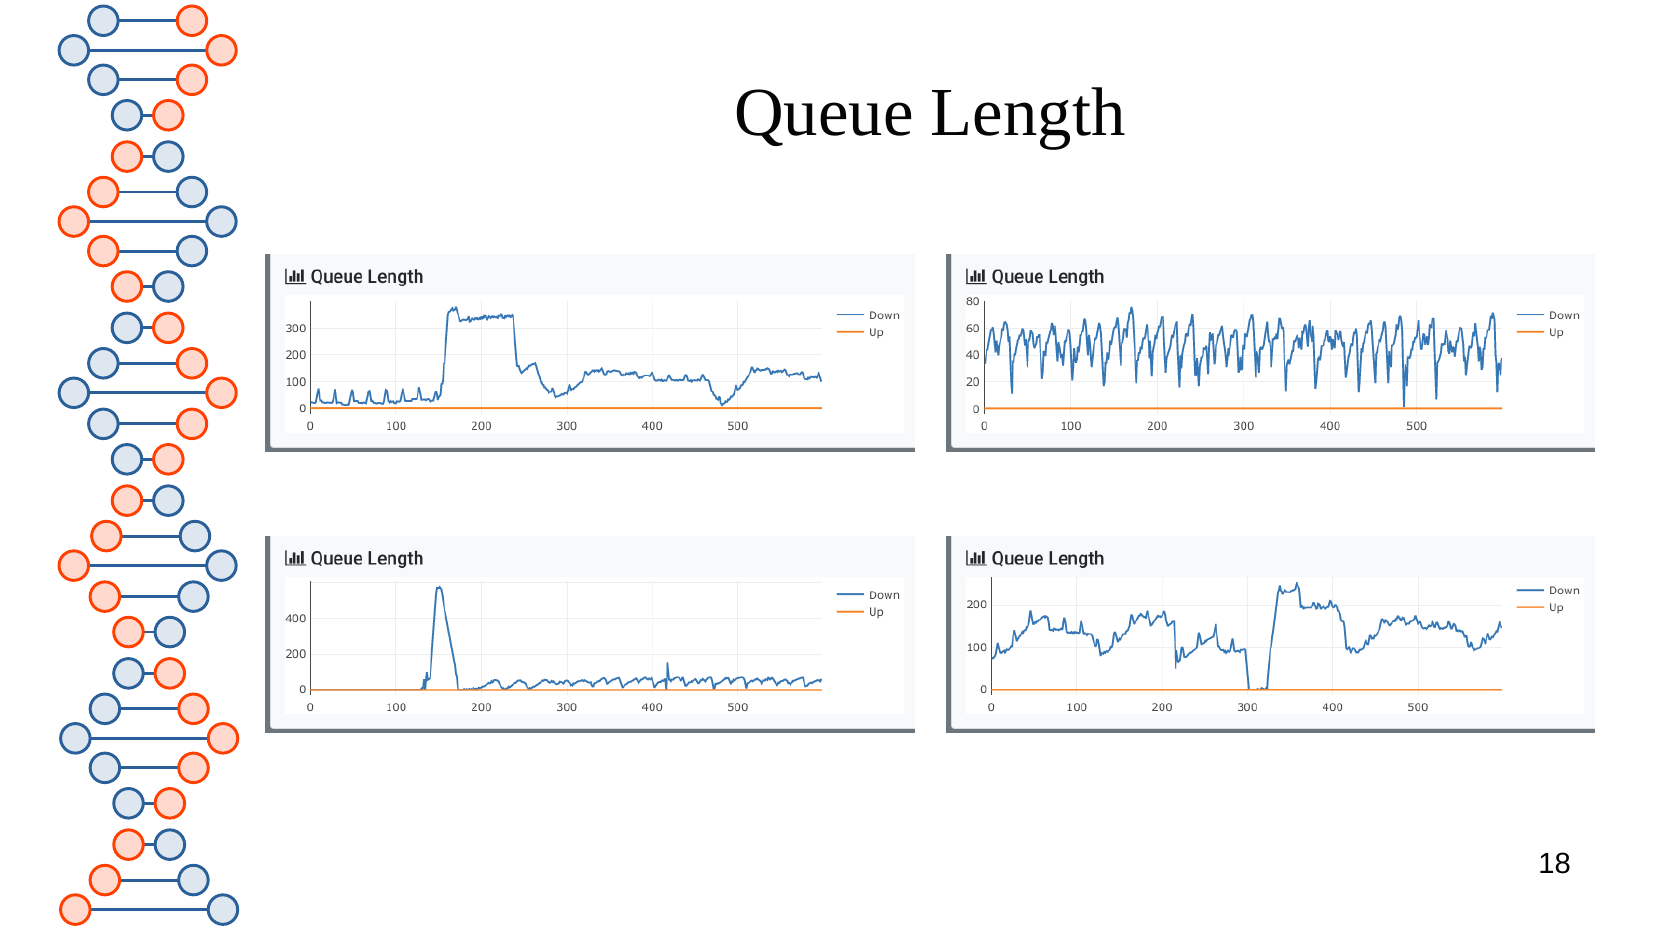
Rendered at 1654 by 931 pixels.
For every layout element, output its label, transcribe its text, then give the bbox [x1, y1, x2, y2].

picture [265, 536, 915, 733]
picture [265, 254, 915, 452]
picture [946, 254, 1595, 452]
picture [946, 536, 1595, 733]
title Queue Length [265, 35, 1595, 189]
